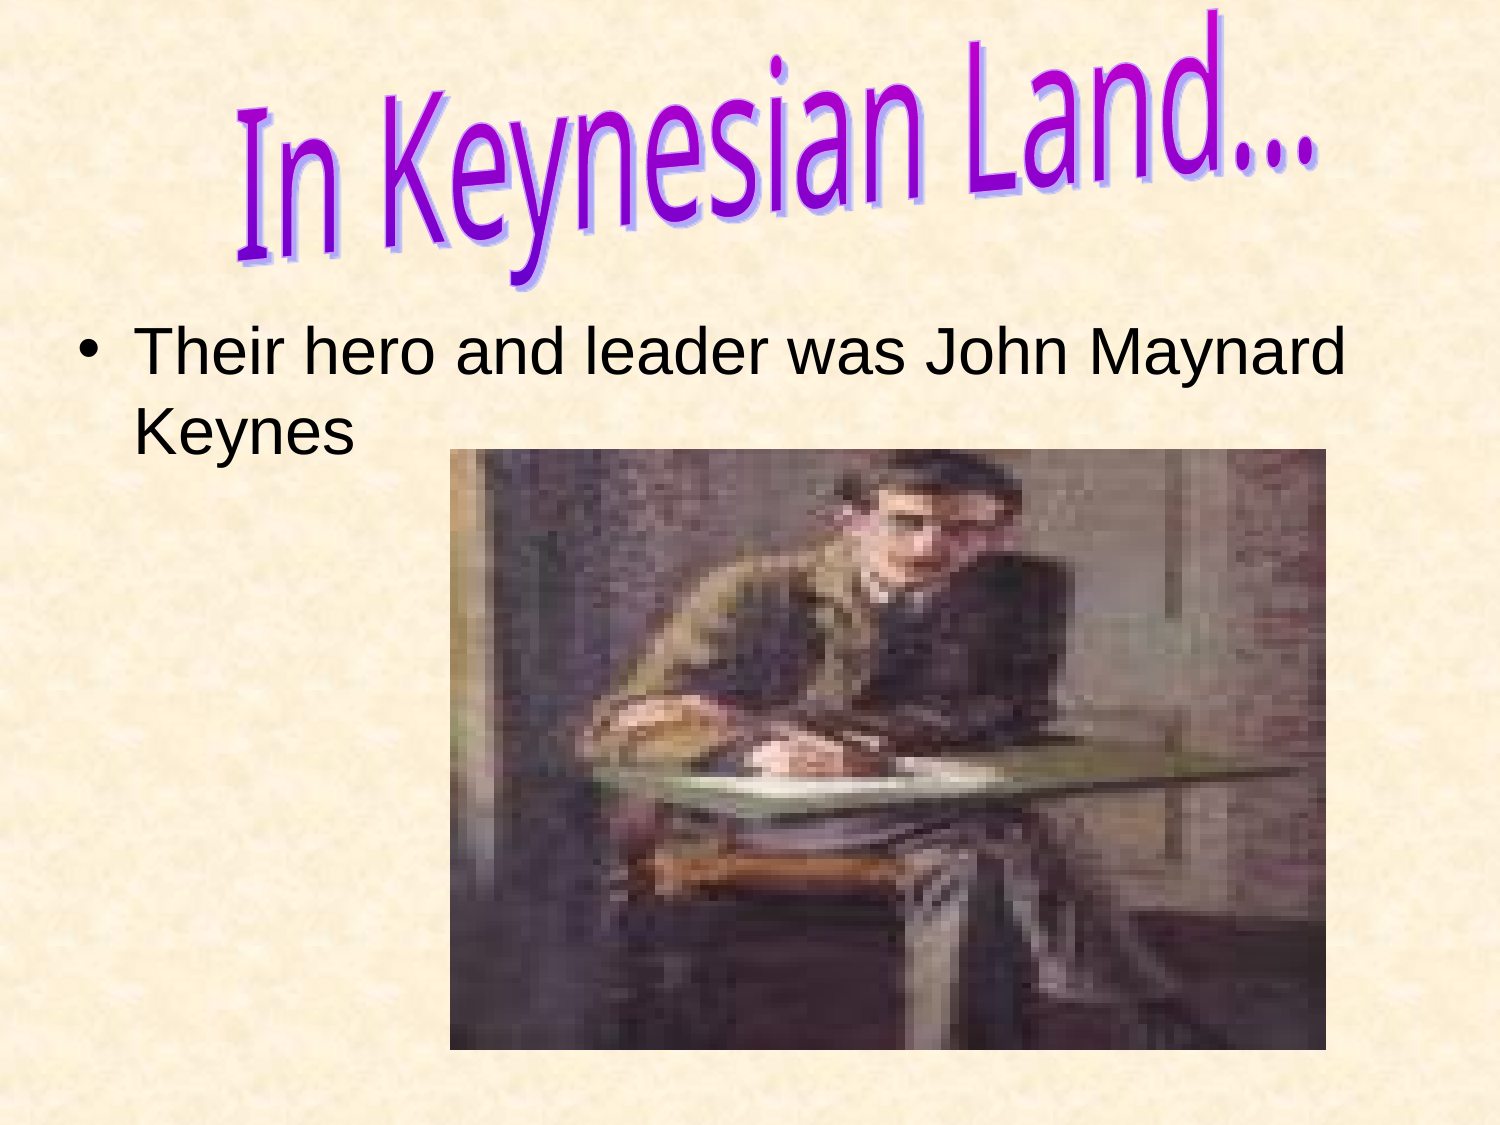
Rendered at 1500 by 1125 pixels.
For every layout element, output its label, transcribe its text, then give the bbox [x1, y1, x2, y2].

text_box In Keynesian Land... [771, 96, 782, 212]
text_box In Keynesian Land... [1235, 142, 1251, 171]
text_box In Keynesian Land... [711, 99, 756, 218]
text_box In Keynesian Land... [237, 107, 268, 262]
text_box In Keynesian Land... [969, 40, 1017, 194]
text_box In Keynesian Land... [509, 116, 569, 287]
text_box In Keynesian Land... [578, 110, 631, 230]
text_box In Keynesian Land... [385, 90, 446, 248]
text_box In Keynesian Land... [1094, 62, 1147, 182]
text_box In Keynesian Land... [866, 84, 919, 203]
list Their hero and leader was John Maynard Keynes [62, 299, 1413, 1043]
text_box In Keynesian Land... [1297, 136, 1313, 165]
text_box In Keynesian Land... [646, 104, 700, 223]
text_box In Keynesian Land... [452, 122, 506, 241]
text_box In Keynesian Land... [1266, 139, 1282, 168]
text_box In Keynesian Land... [796, 90, 847, 210]
text_box In Keynesian Land... [282, 138, 335, 258]
text_box In Keynesian Land... [1024, 69, 1075, 189]
text_box In Keynesian Land... [1162, 8, 1218, 176]
picture [0, 0, 1500, 1125]
